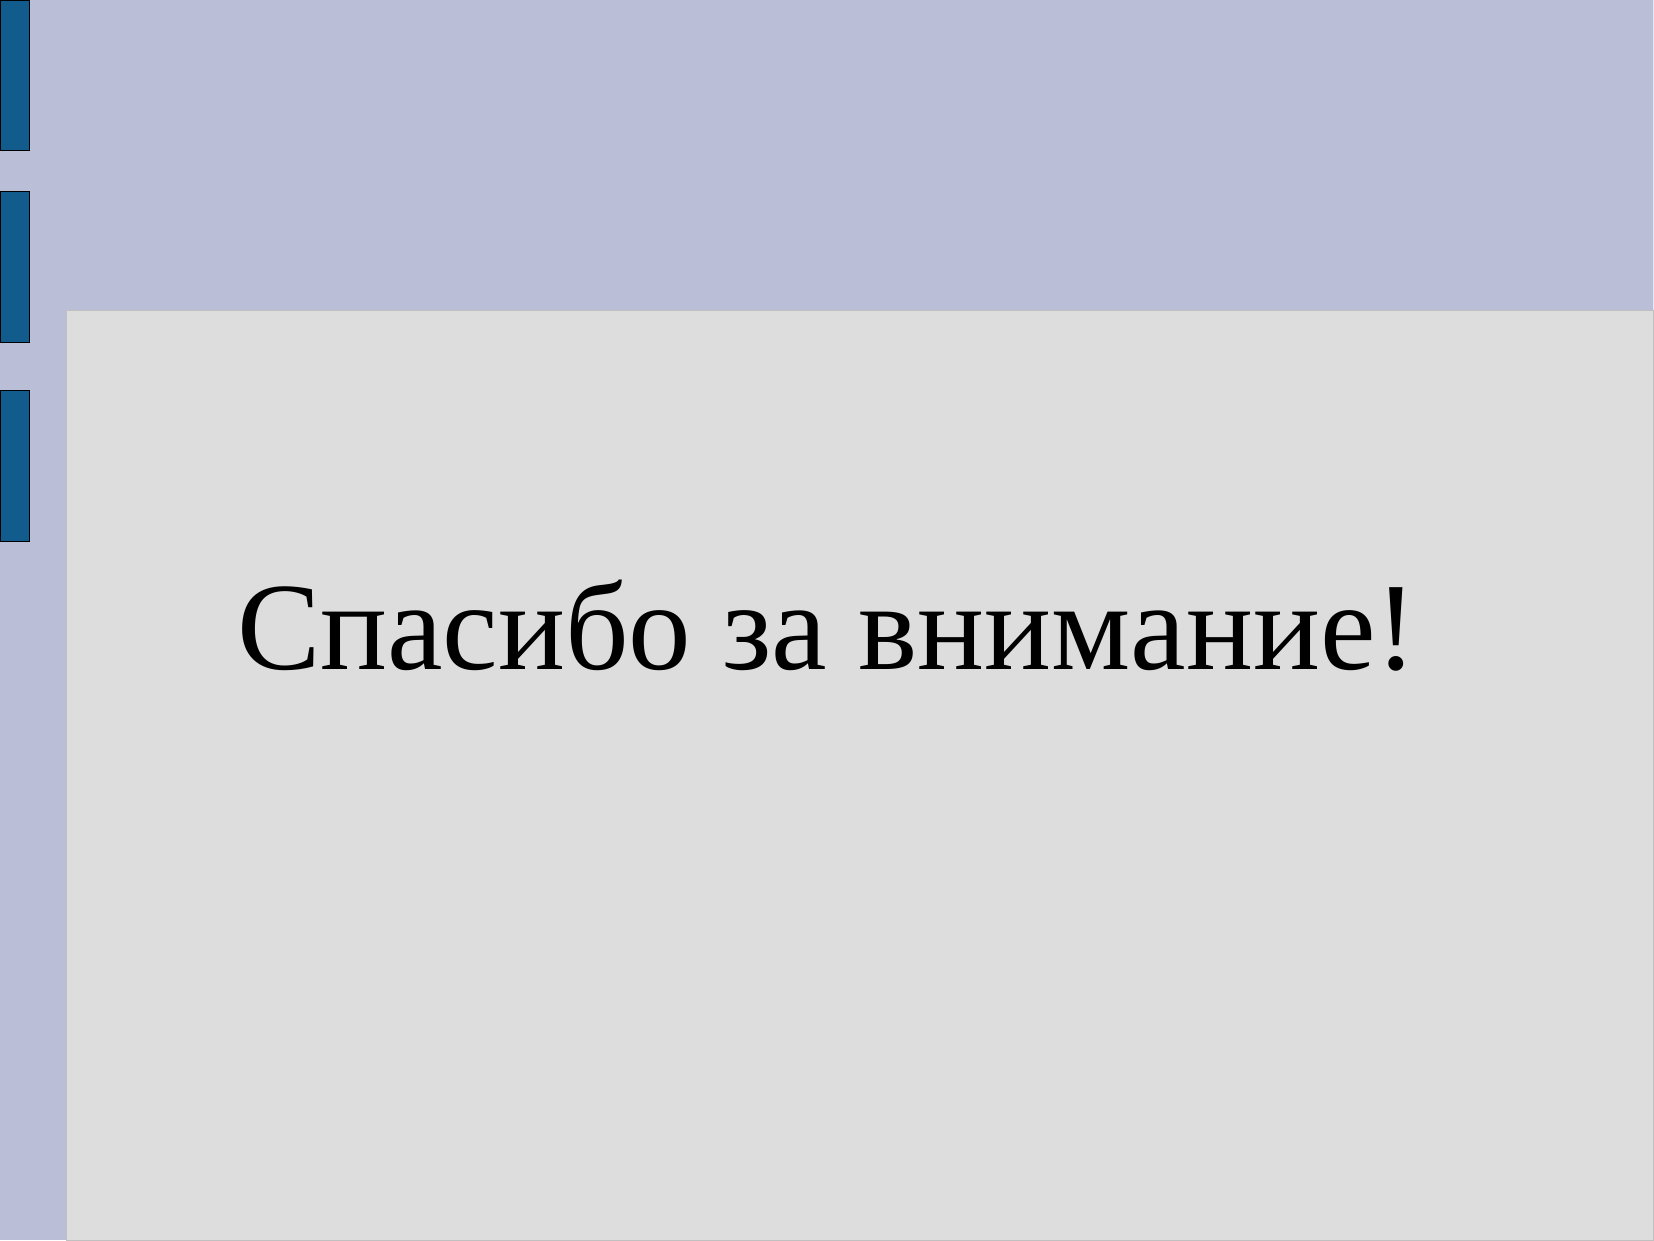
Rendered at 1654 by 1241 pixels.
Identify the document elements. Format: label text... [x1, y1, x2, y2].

subtitle Спасибо за внимание! [121, 98, 1534, 1156]
